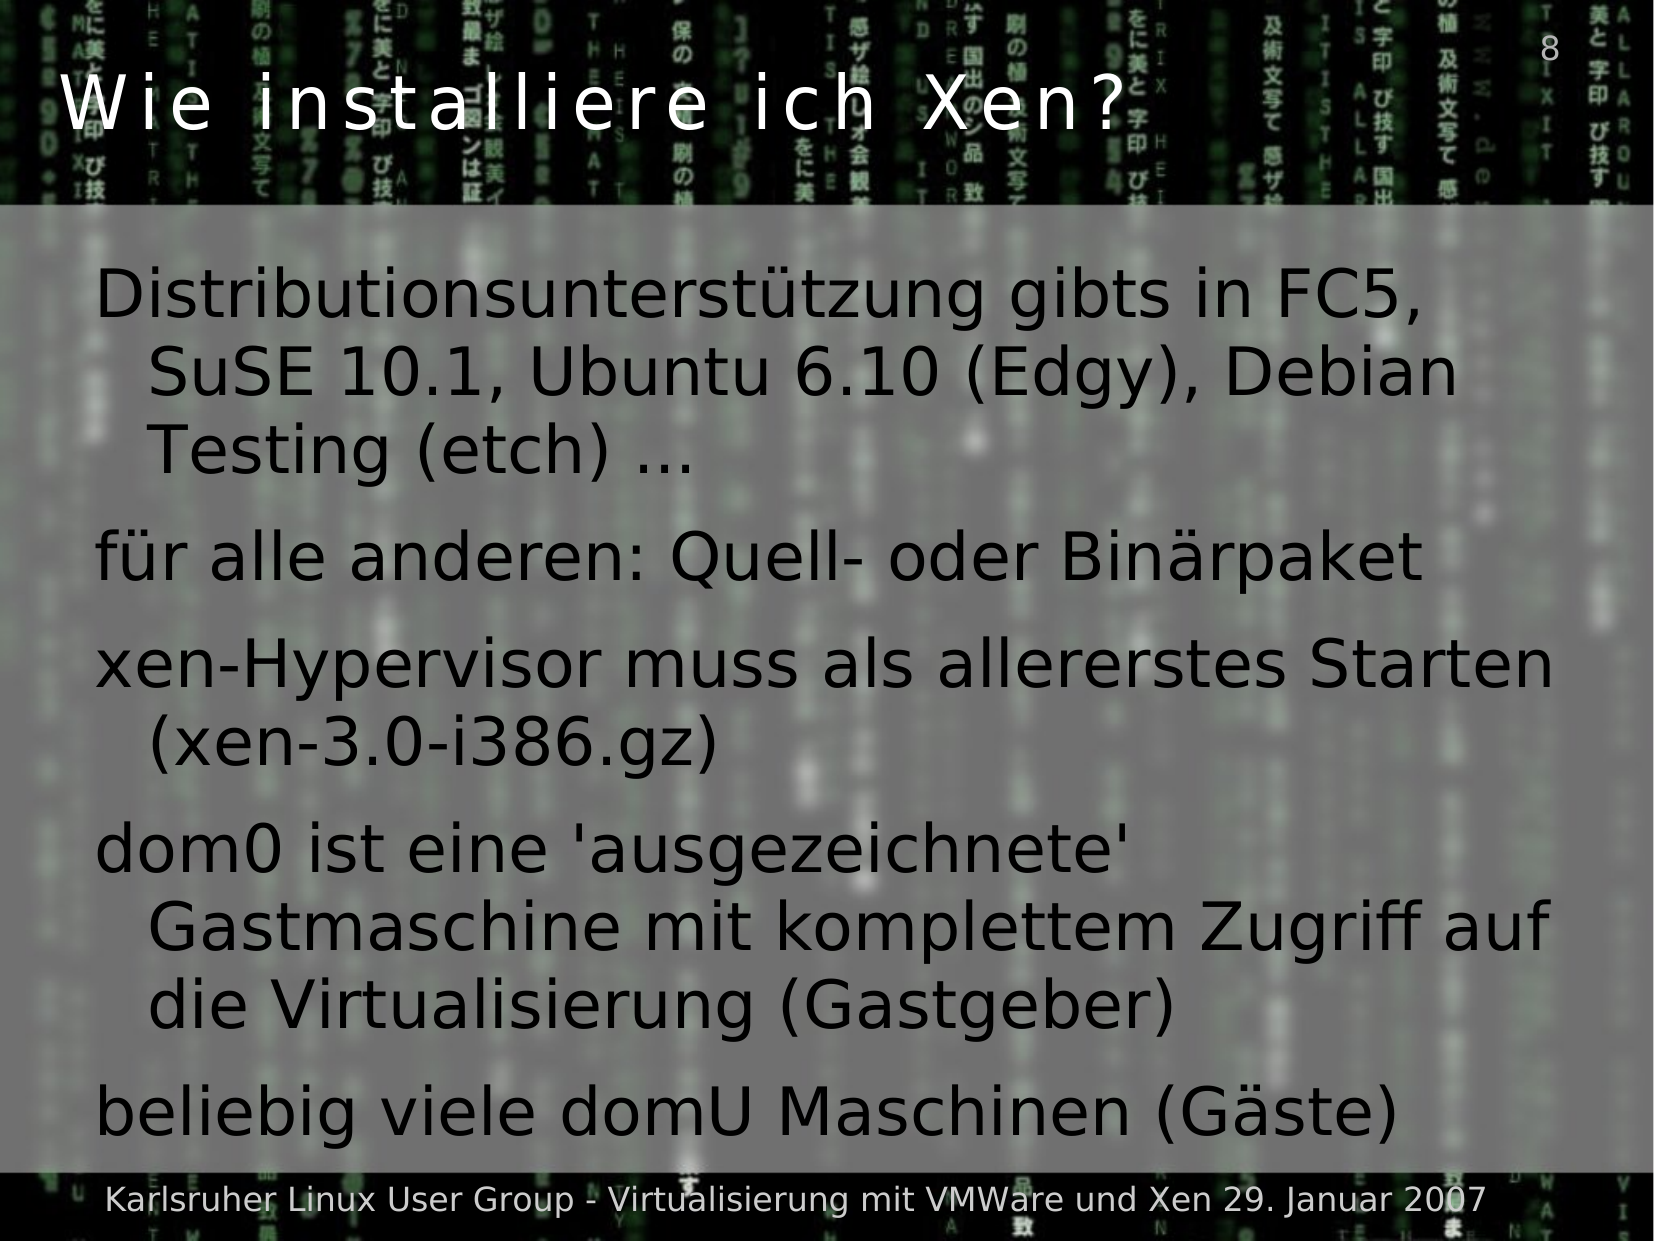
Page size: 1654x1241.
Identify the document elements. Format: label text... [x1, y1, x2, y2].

picture [0, 0, 1654, 1241]
title Wie installiere ich Xen? [59, 29, 1270, 178]
list Distributionsunterstützung gibts in FC5, SuSE 10.1, Ubuntu 6.10 (Edgy), Debian Testing (etch) ... für alle anderen: Quell- oder Binärpaket xen-Hypervisor muss als allererstes Starten (xen-3.0-i386.gz) dom0 ist eine 'ausgezeichnete' Gastmaschine mit komplettem Zugriff auf die Virtualisierung (Gastgeber) beliebig viele domU Maschinen (Gäste) [76, 255, 1565, 1152]
